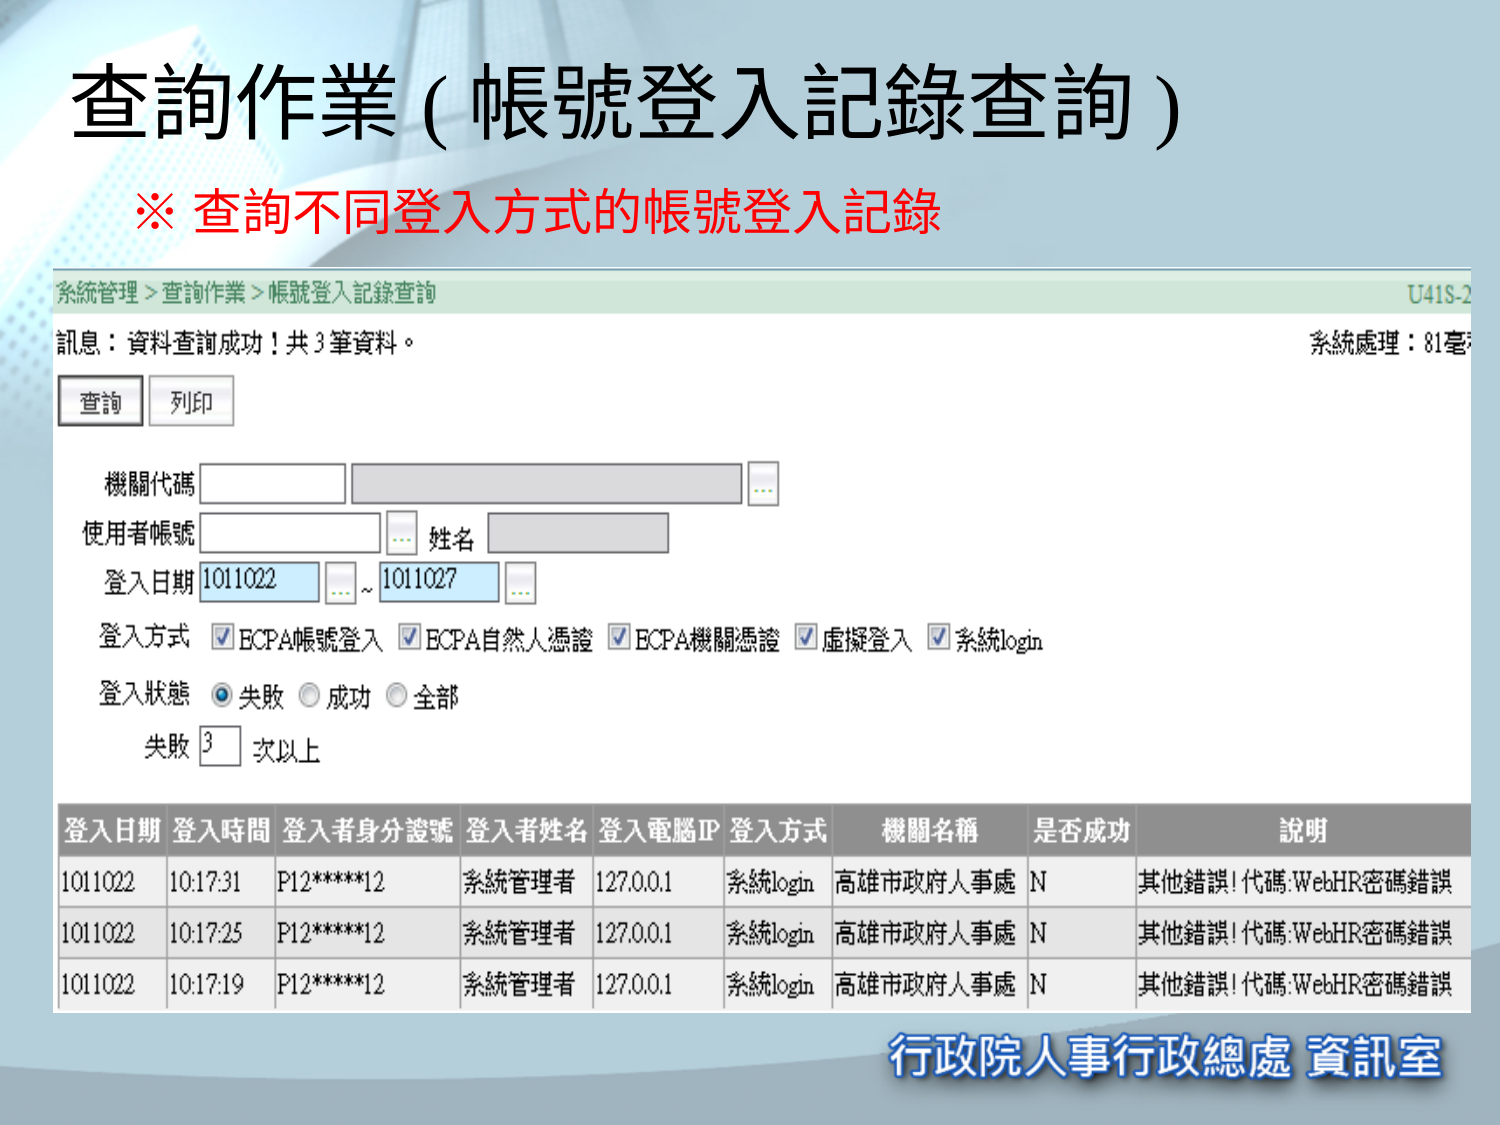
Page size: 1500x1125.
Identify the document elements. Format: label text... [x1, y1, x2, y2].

text_box ※查詢不同登入方式的帳號登入記錄 [115, 172, 1333, 249]
picture [53, 267, 1471, 1013]
title 查詢作業(帳號登入記錄查詢) [53, 42, 1433, 156]
